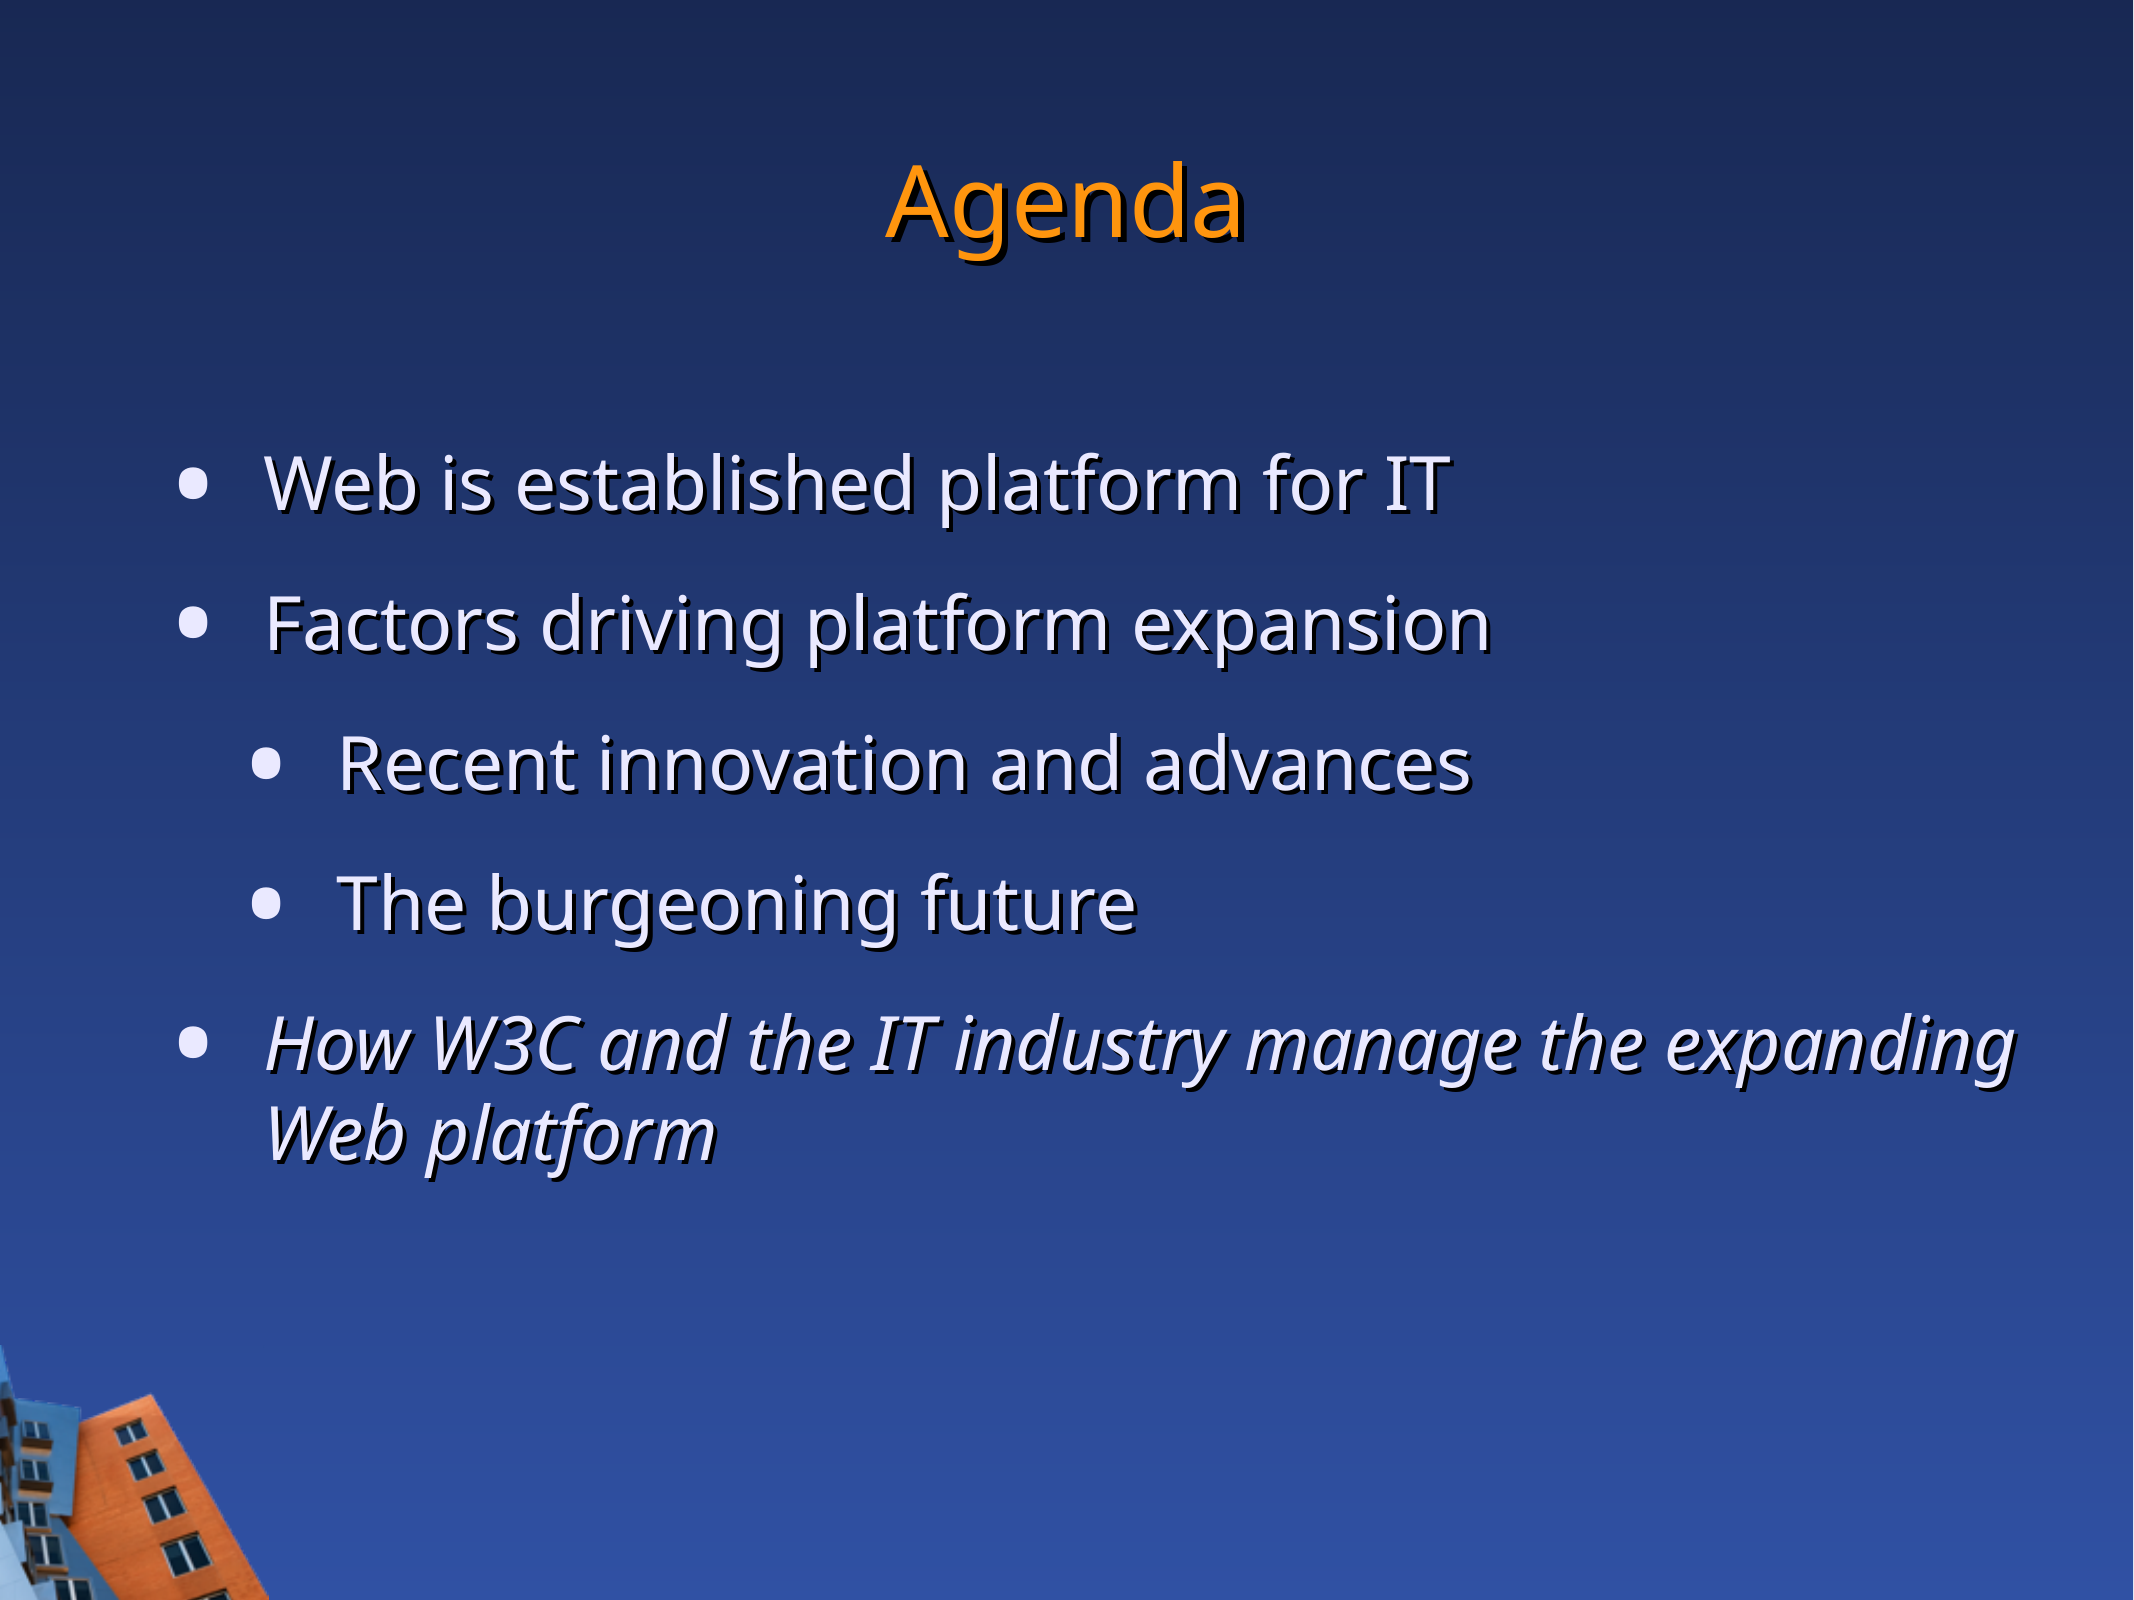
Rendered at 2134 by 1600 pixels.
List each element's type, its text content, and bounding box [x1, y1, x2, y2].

list Web is established platform for IT Factors driving platform expansion Recent innovation and advances The burgeoning future How W3C and the IT industry manage the expanding Web platform [117, 435, 2038, 1477]
title Agenda [106, 71, 2027, 324]
picture [0, 1345, 269, 1600]
